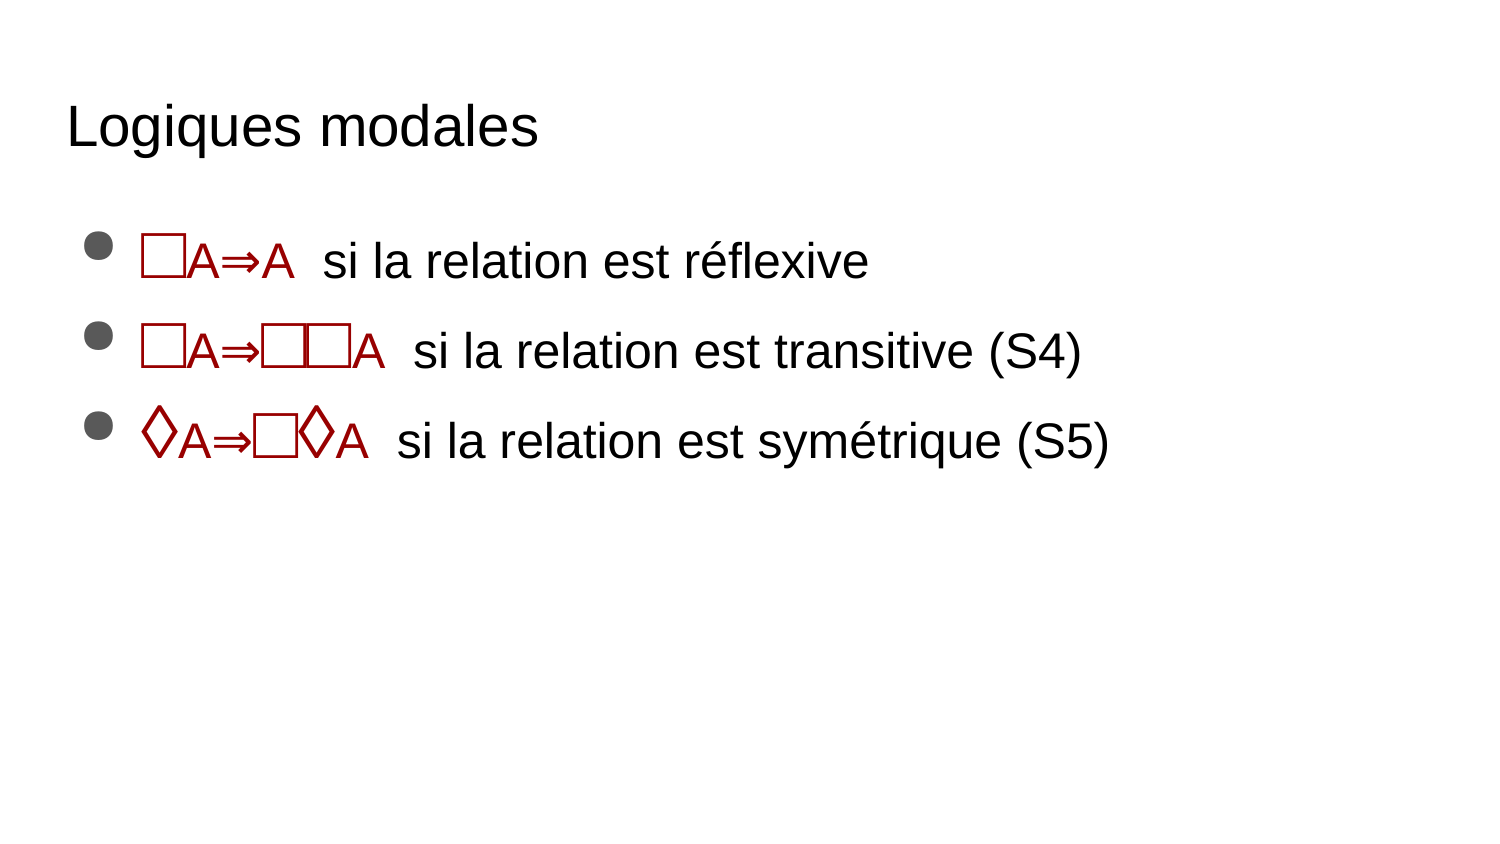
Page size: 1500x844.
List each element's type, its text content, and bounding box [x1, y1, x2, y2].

list □A⇒A si la relation est réflexive □A⇒□□A si la relation est transitive (S4) ◊A⇒□◊A si la relation est symétrique (S5) [51, 189, 1449, 750]
title Logiques modales [51, 72, 1449, 167]
